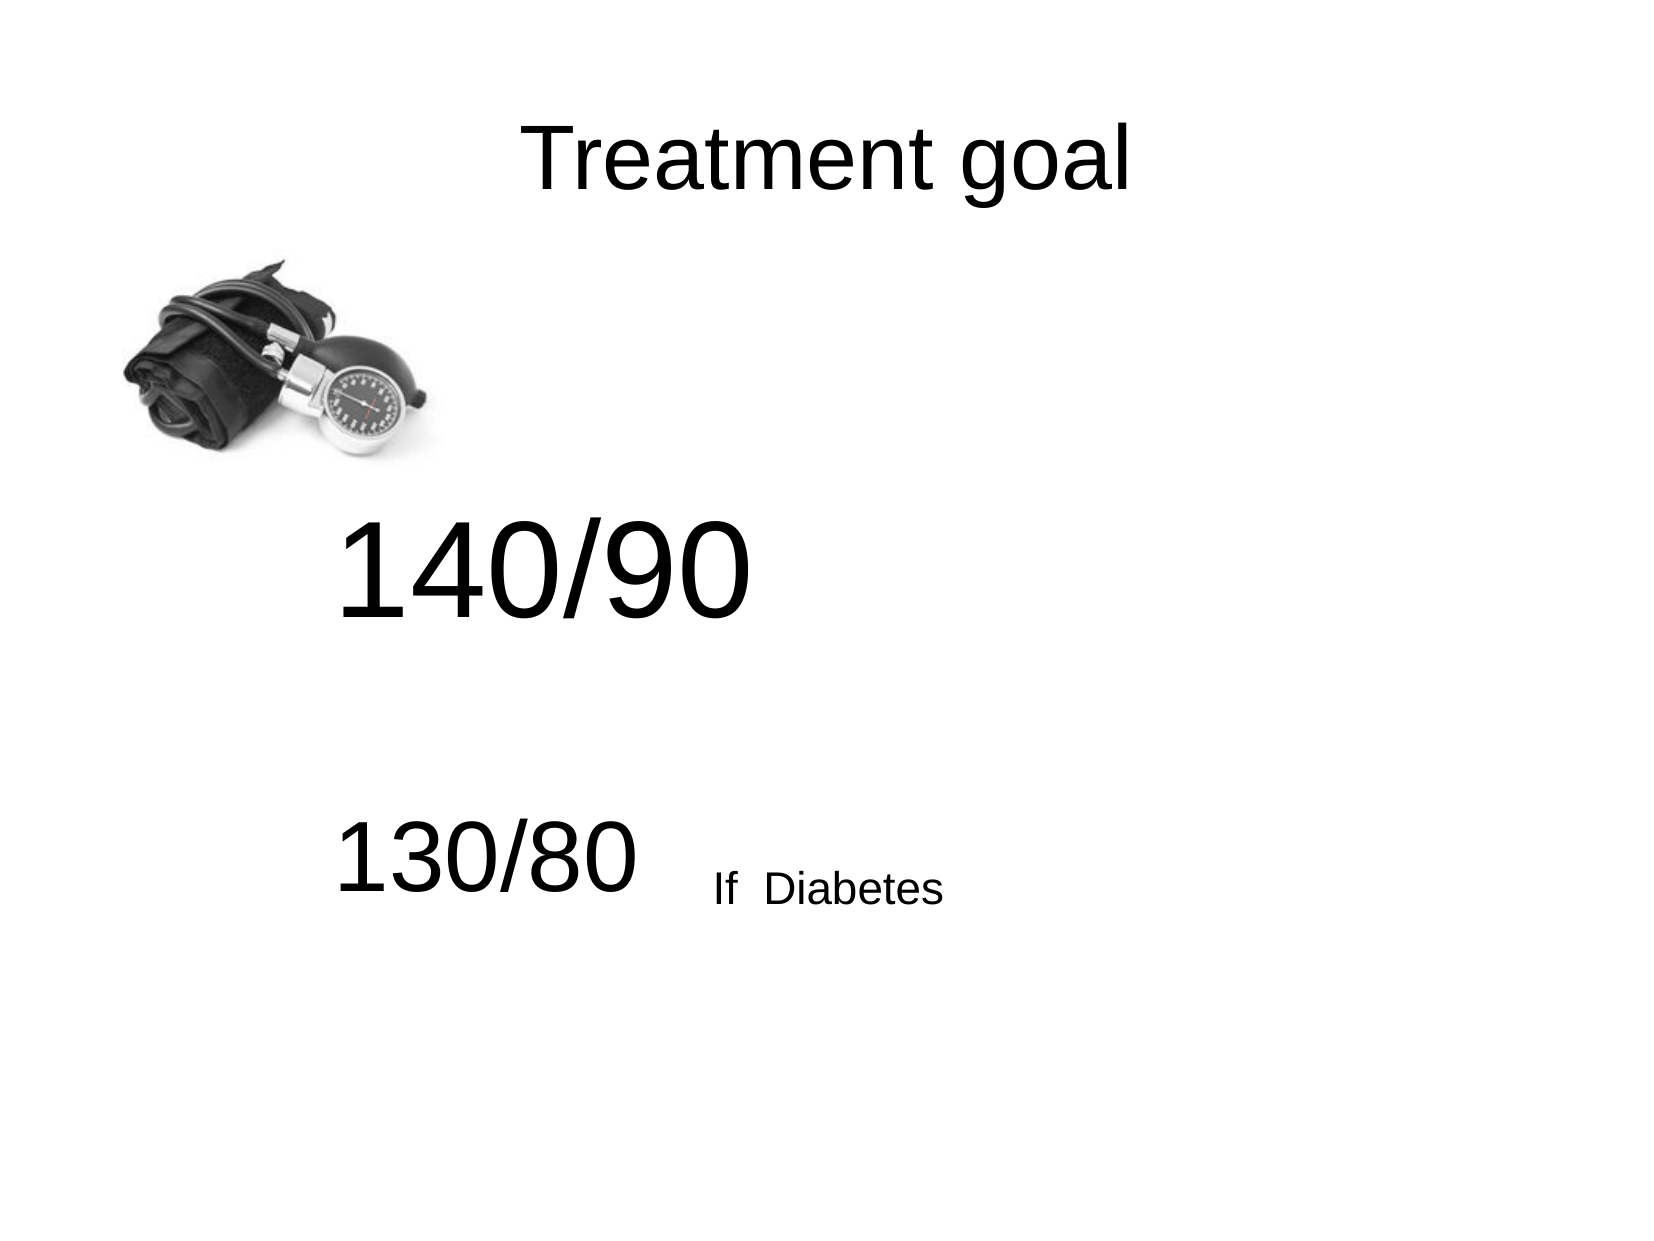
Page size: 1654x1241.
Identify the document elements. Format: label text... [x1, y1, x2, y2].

text_box If Diabetes [685, 855, 960, 922]
text_box 140/90 130/80 [318, 486, 1123, 963]
title Treatment goal [82, 49, 1571, 257]
picture [97, 236, 473, 487]
